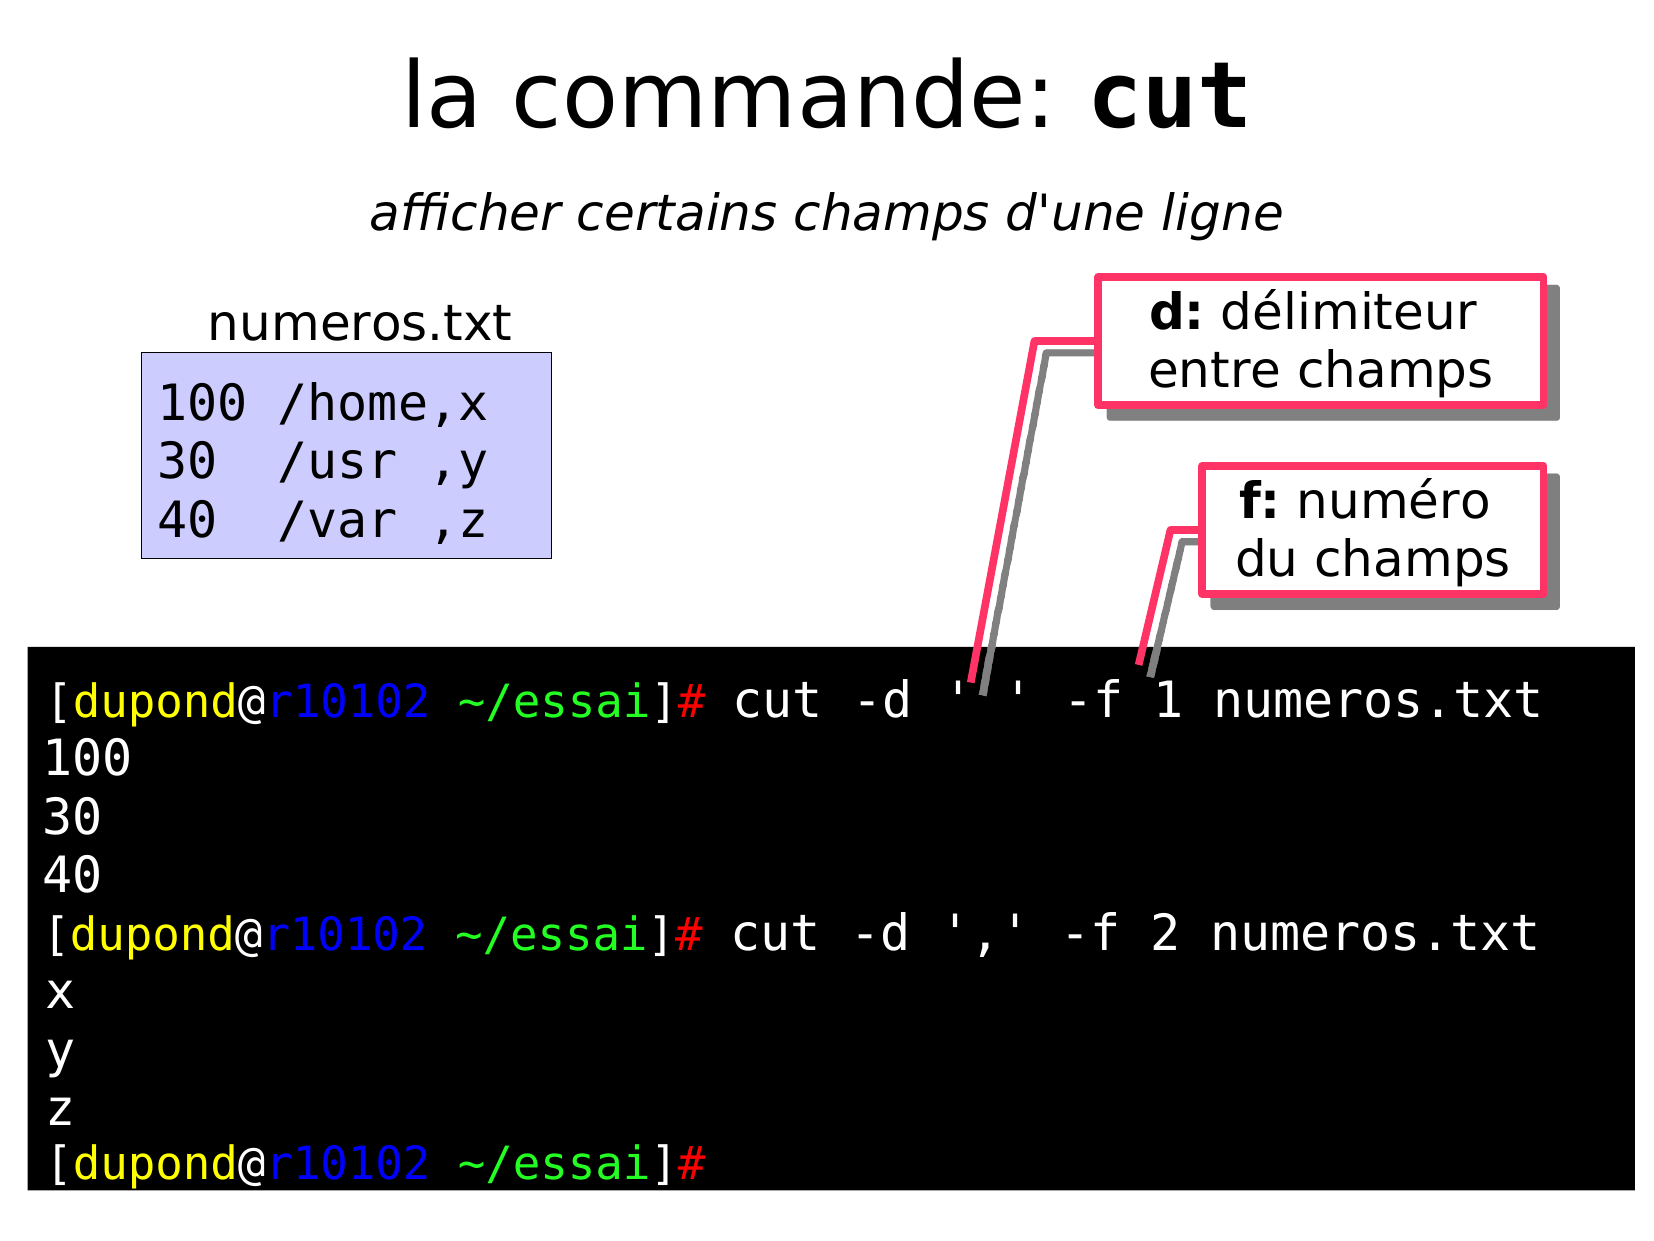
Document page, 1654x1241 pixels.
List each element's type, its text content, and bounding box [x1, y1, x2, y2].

text_box [141, 352, 552, 559]
text_box 100 /home,x 30 /usr ,y 40 /var ,z [157, 374, 536, 549]
text_box f: numéro du champs [1202, 465, 1544, 595]
text_box [dupond@r10102 ~/essai]# cut -d ' ' -f 1 numeros.txt 100 30 40 [dupond@r10102 ~/essai]# cut -d ',' -f 2 numeros.txt x y z [dupond@r10102 ~/essai]# [27, 646, 1635, 1191]
text_box numeros.txt [207, 294, 513, 353]
title la commande: cut [136, 34, 1518, 158]
text_box afficher certains champs d'une ligne [369, 184, 1284, 243]
text_box d: délimiteur entre champs [1098, 276, 1544, 406]
